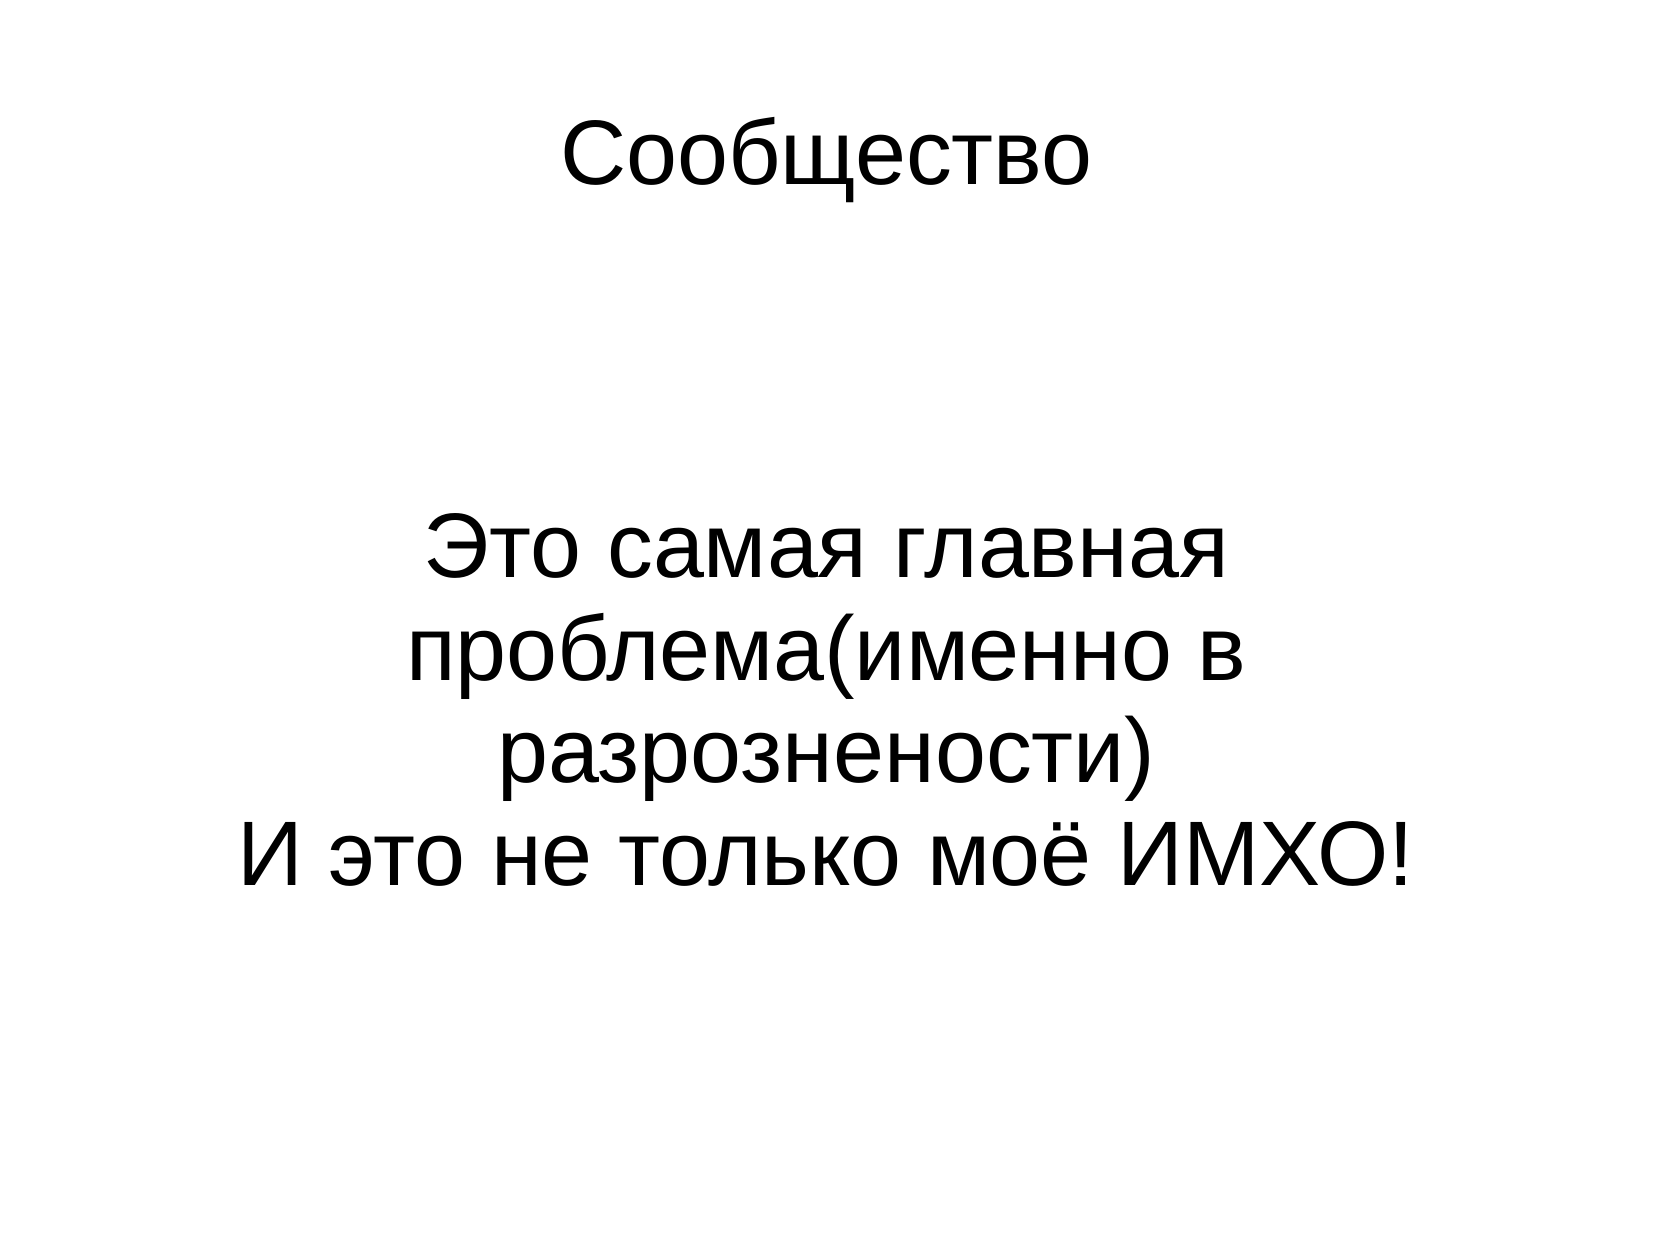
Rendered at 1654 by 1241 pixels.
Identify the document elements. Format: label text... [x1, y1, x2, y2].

subtitle Это самая главная проблема(именно в разрознености) И это не только моё ИМХО! [82, 297, 1571, 1102]
title Сообщество [82, 56, 1571, 250]
